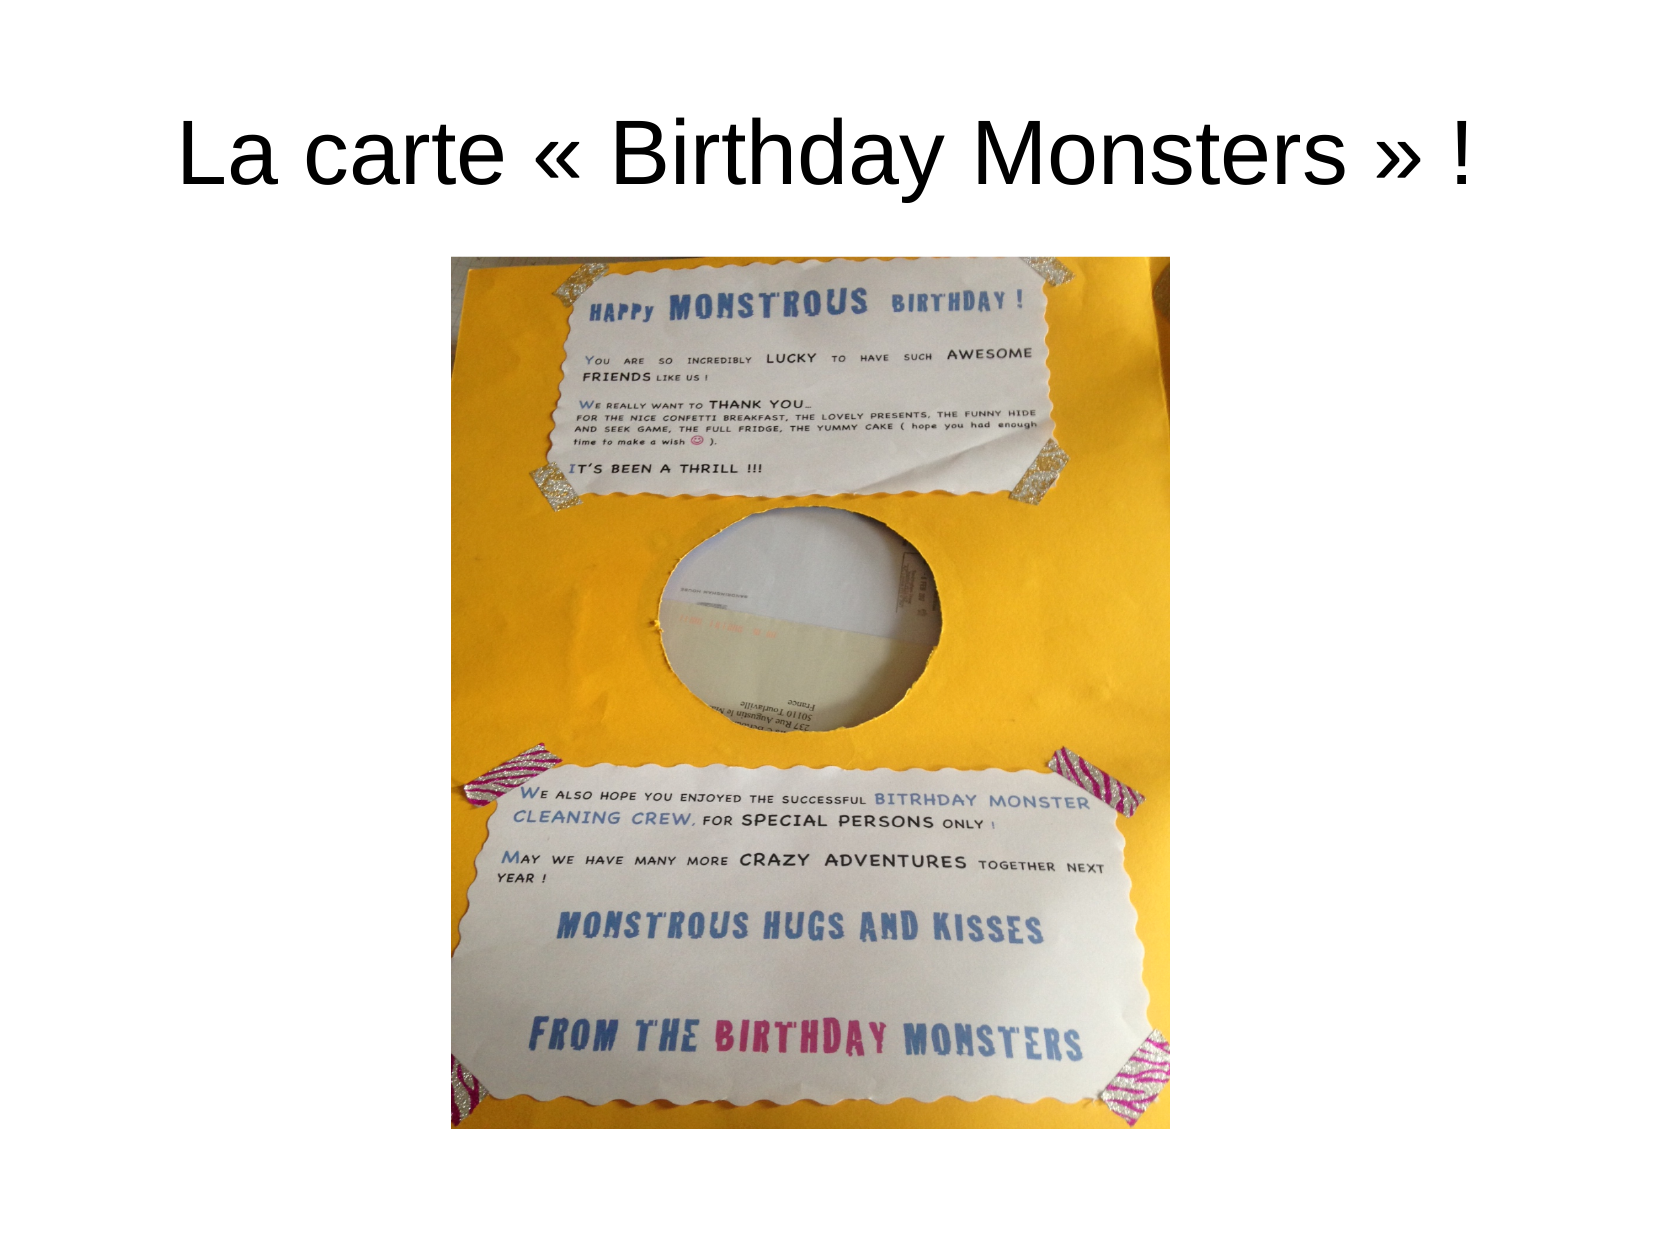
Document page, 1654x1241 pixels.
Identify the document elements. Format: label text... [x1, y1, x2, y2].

title La carte « Birthday Monsters » ! [82, 49, 1571, 257]
picture [450, 256, 1170, 1130]
